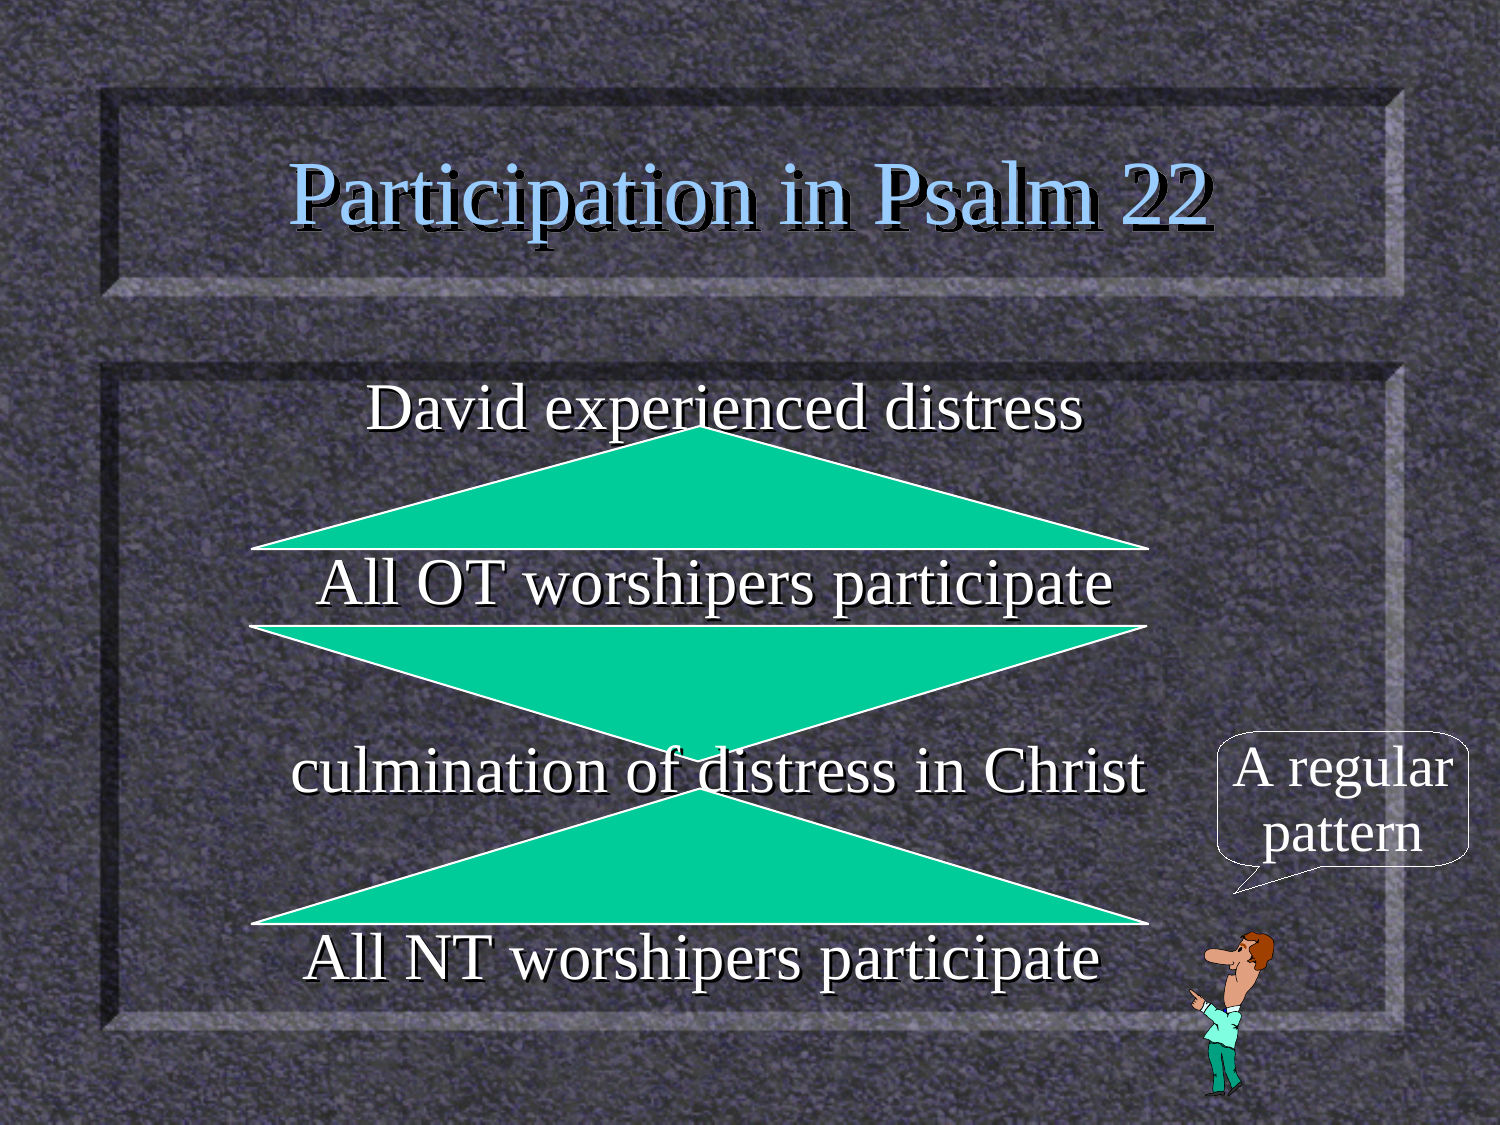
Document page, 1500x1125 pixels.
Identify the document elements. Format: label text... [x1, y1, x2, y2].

text_box [779, 812, 801, 819]
text_box [453, 853, 485, 863]
text_box [249, 625, 1148, 632]
text_box [250, 546, 299, 550]
text_box [347, 888, 369, 895]
text_box [712, 429, 740, 437]
text_box [1085, 635, 1117, 645]
text_box [916, 689, 938, 696]
text_box [632, 802, 654, 809]
text_box [969, 670, 1001, 680]
text_box [858, 469, 886, 477]
text_box [362, 660, 384, 667]
text_box [1011, 882, 1033, 889]
text_box All OT worshipers participate [299, 537, 1175, 627]
text_box [273, 535, 301, 543]
text_box [415, 676, 437, 683]
text_box [481, 478, 509, 486]
text_box [685, 788, 705, 793]
text_box [531, 711, 553, 718]
text_box [299, 641, 331, 651]
text_box A regular pattern [1217, 731, 1469, 894]
text_box [842, 831, 864, 838]
text_box [958, 866, 980, 873]
text_box [346, 515, 374, 523]
text_box [250, 920, 287, 924]
text_box [400, 872, 422, 879]
text_box [895, 847, 917, 854]
text_box [468, 692, 500, 702]
text_box culmination of distress in Christ [274, 724, 1288, 815]
text_box [627, 438, 655, 446]
text_box [290, 904, 316, 912]
text_box [569, 821, 591, 828]
text_box [408, 498, 436, 506]
text_box [853, 705, 885, 715]
text_box [1032, 654, 1054, 661]
text_box [931, 489, 959, 497]
text_box [1004, 509, 1032, 517]
text_box [1074, 901, 1096, 908]
text_box [726, 796, 748, 803]
chart [1188, 931, 1275, 1097]
text_box [1077, 529, 1105, 537]
text_box All NT worshipers participate [287, 912, 1250, 1002]
text_box [516, 837, 538, 844]
title Participation in Psalm 22 [150, 135, 1351, 253]
picture [0, 0, 1500, 1125]
text_box [554, 458, 582, 466]
text_box [785, 449, 813, 457]
text_box David experienced distress [349, 362, 1138, 452]
